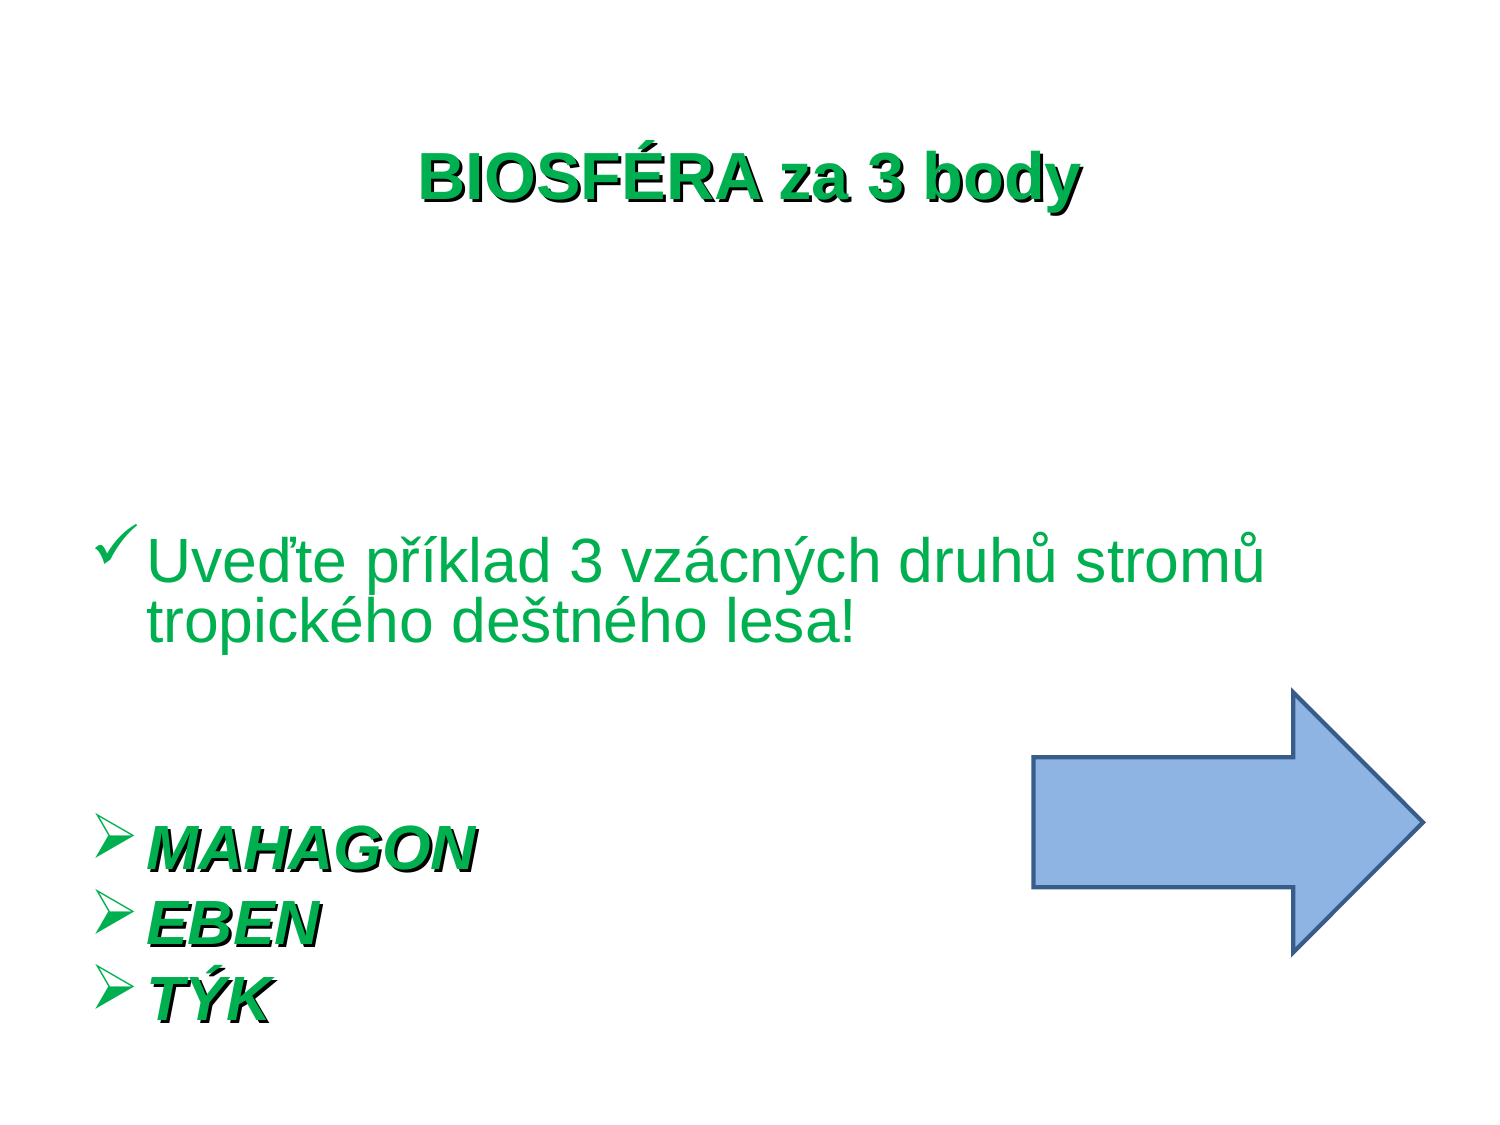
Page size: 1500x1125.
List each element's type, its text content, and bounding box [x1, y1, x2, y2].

text_box [1033, 692, 1424, 953]
list Uveďte příklad 3 vzácných druhů stromů tropického deštného lesa! MAHAGON EBEN TÝK [75, 527, 1426, 1079]
title BIOSFÉRA za 3 body [75, 113, 1426, 233]
